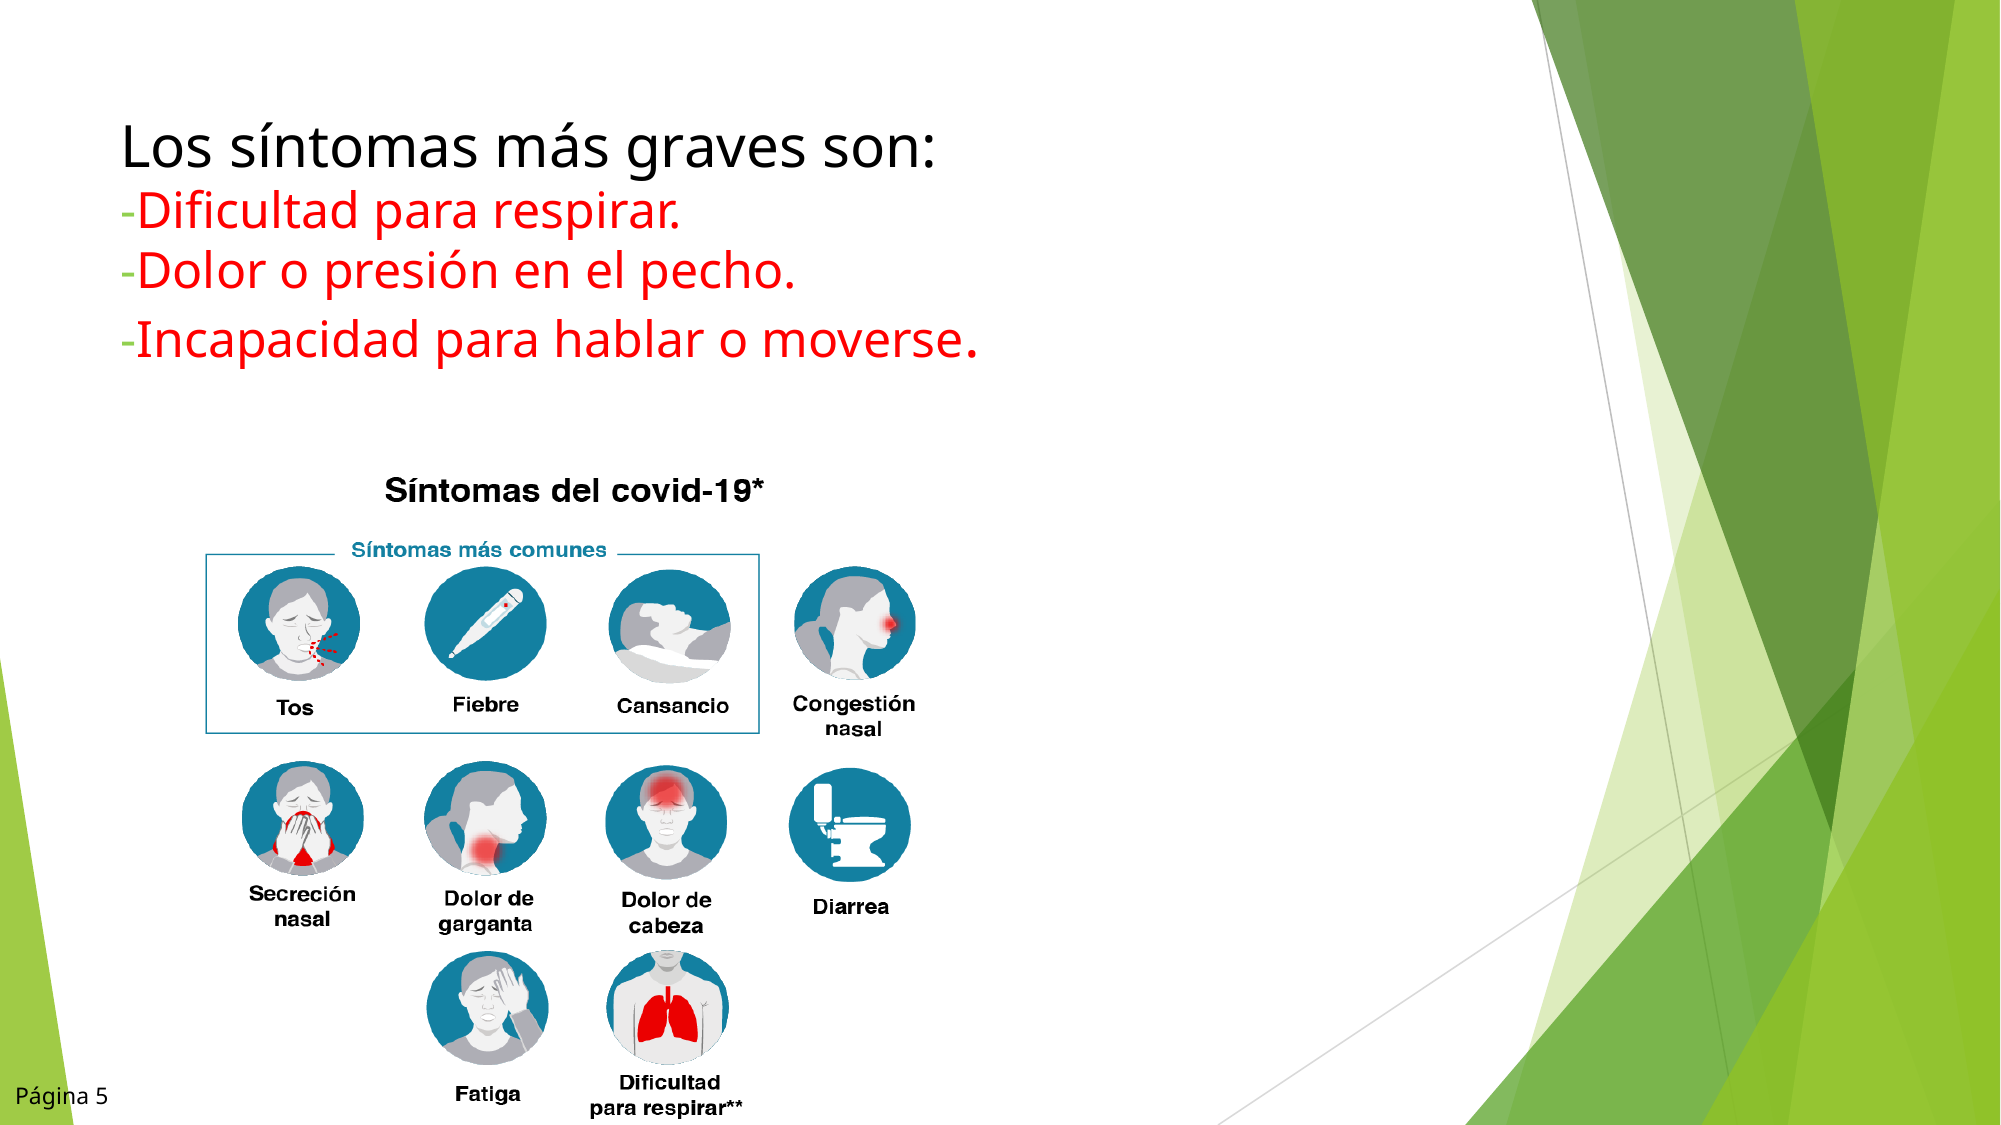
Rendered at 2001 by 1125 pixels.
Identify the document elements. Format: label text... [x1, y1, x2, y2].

title Los síntomas más graves son: -Dificultad para respirar. -Dolor o presión en el pecho. -Incapacidad para hablar o moverse. [105, 101, 1516, 319]
picture [174, 451, 969, 1065]
text_box Página 5 [0, 1065, 1034, 1125]
